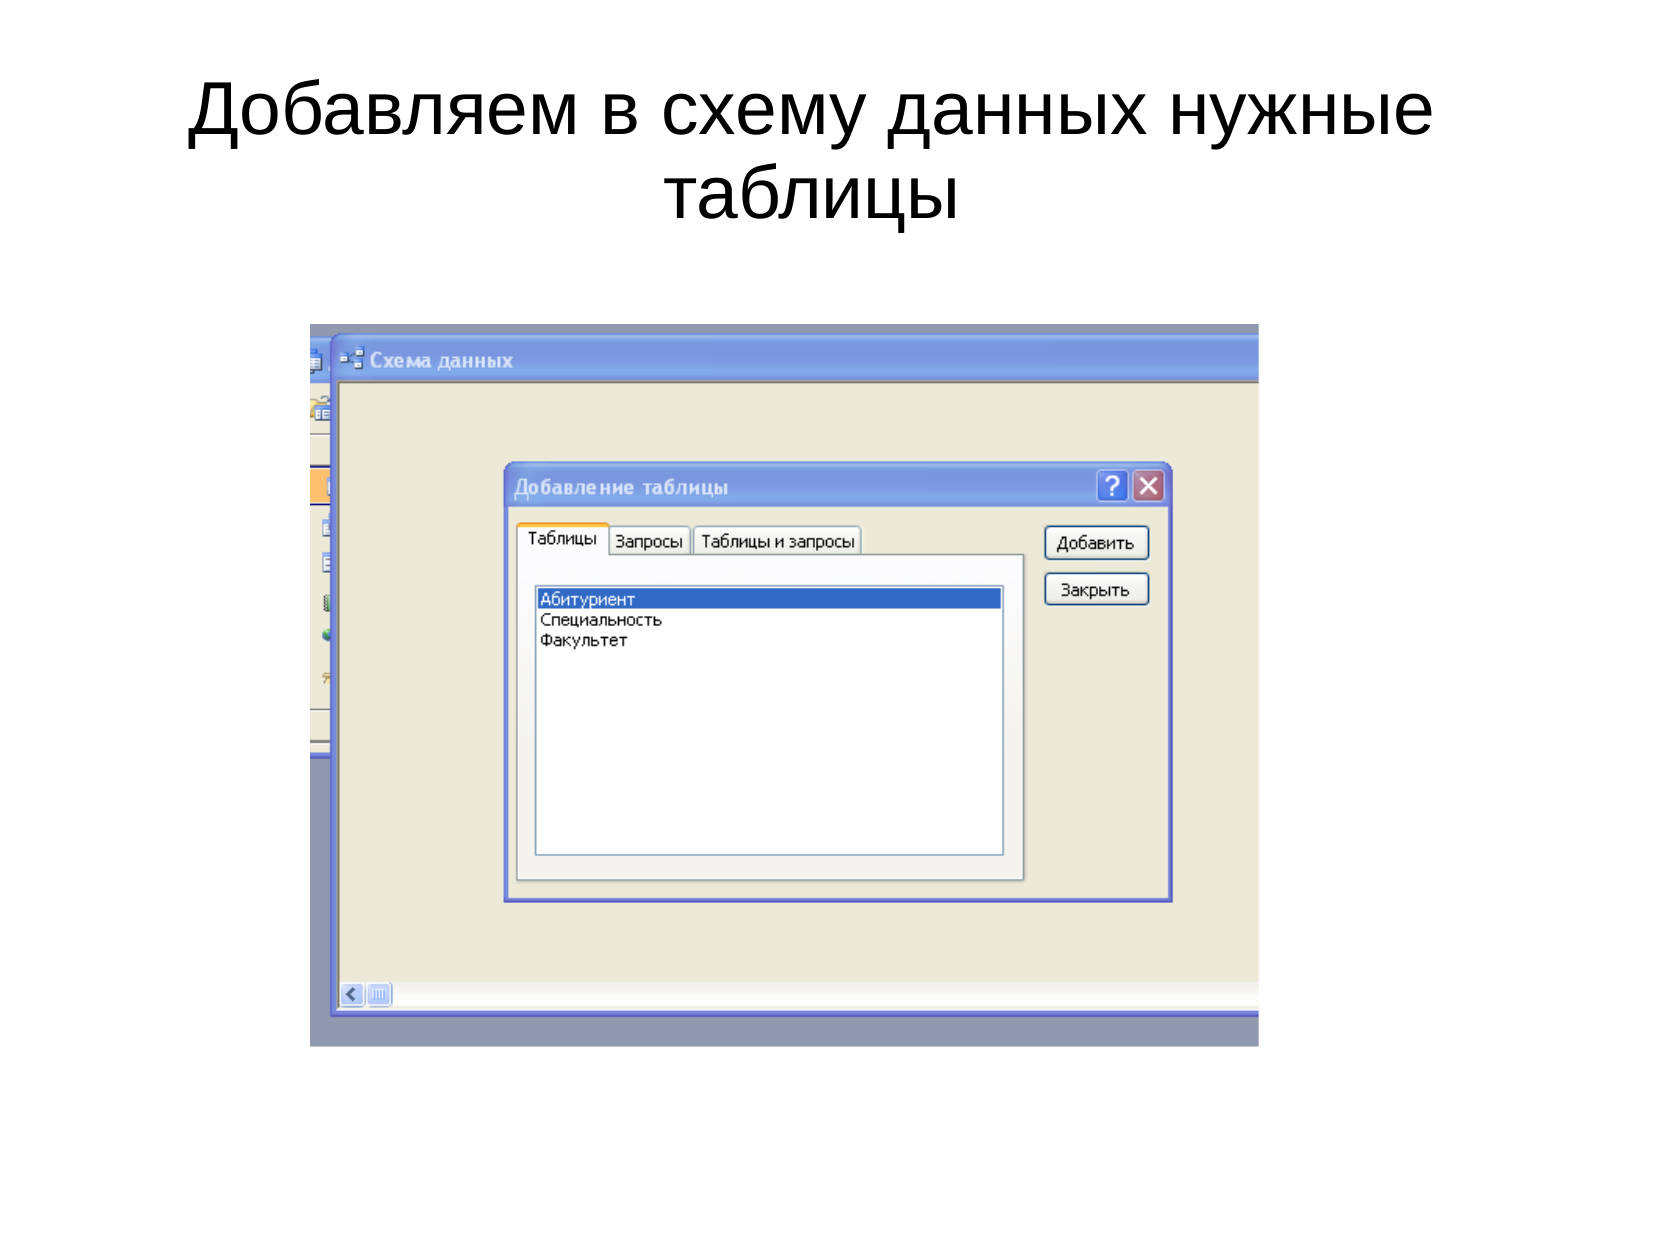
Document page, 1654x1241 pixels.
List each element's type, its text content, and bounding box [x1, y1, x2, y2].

picture [310, 324, 1270, 1061]
text_box Добавляем в схему данных нужные таблицы [147, 59, 1477, 242]
